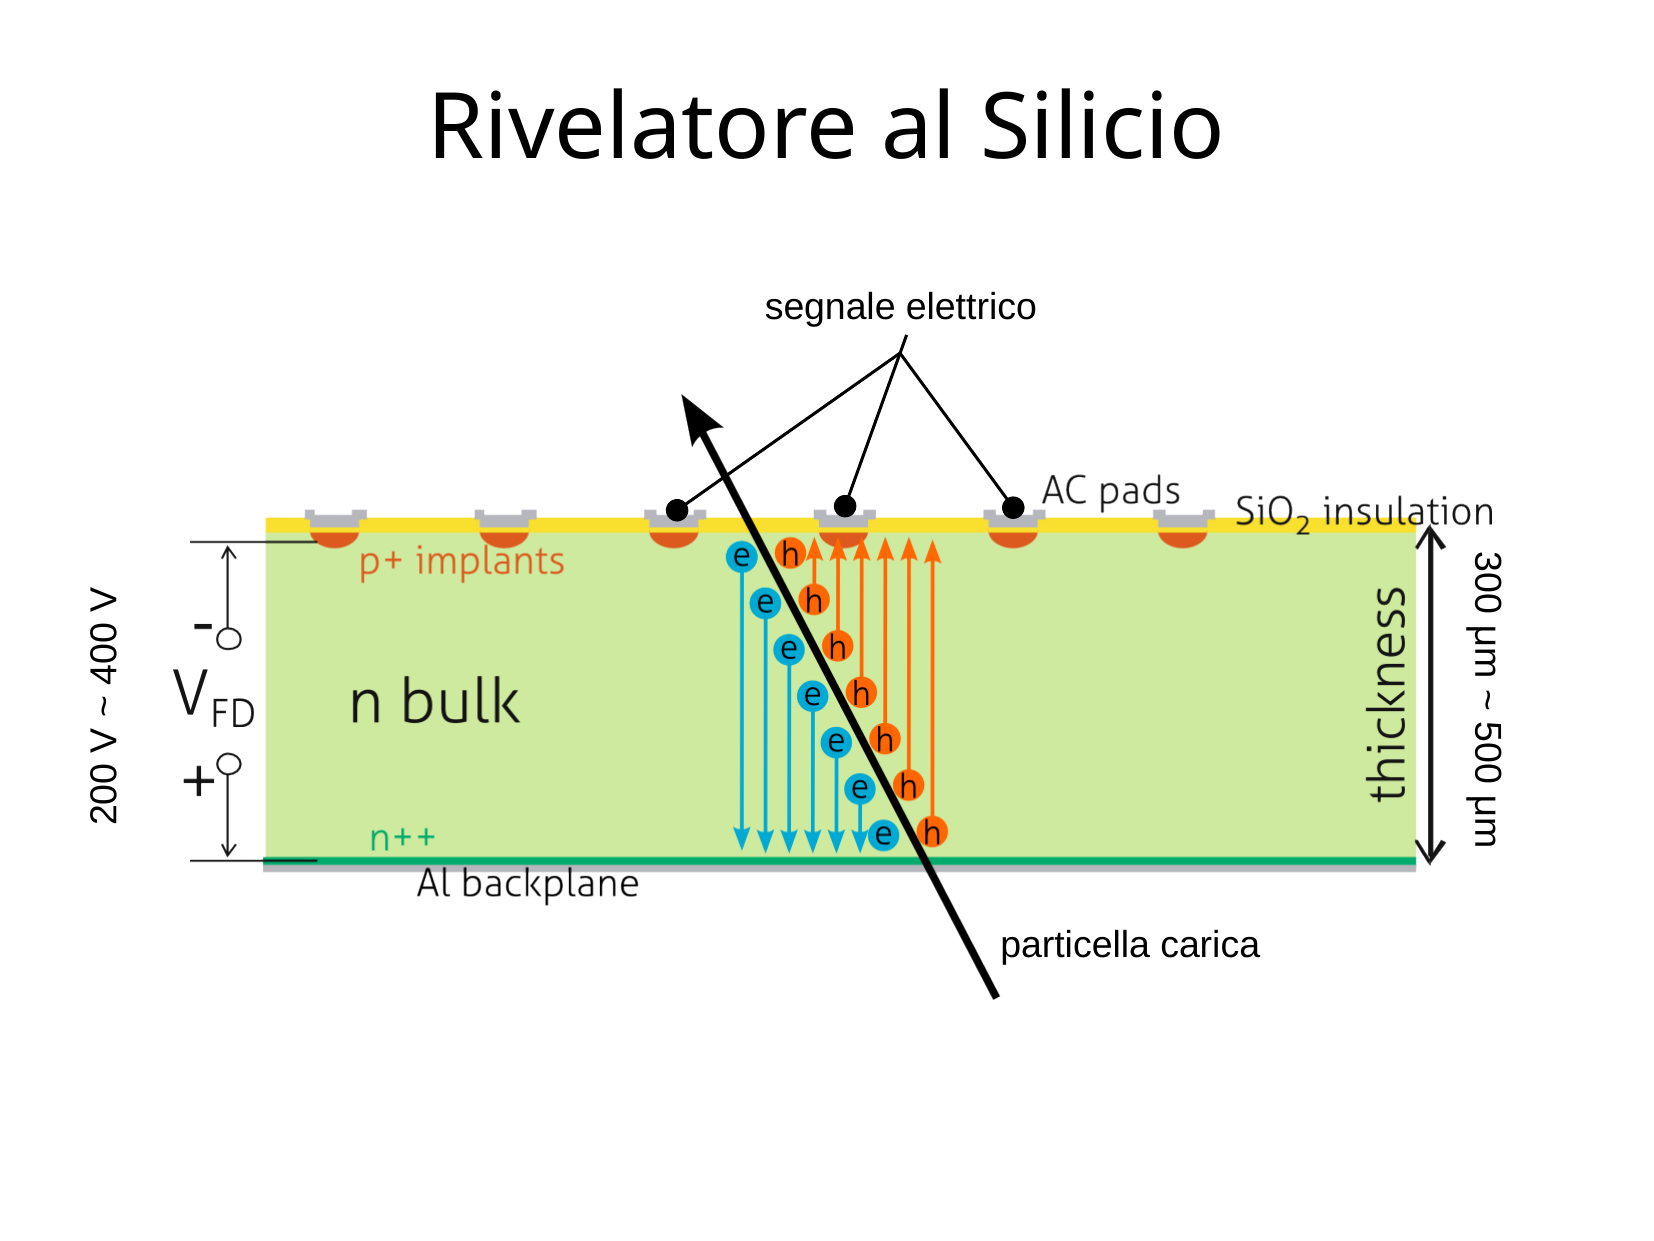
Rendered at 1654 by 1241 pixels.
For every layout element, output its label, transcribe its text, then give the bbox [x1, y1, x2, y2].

text_box segnale elettrico [750, 278, 1052, 335]
text_box 200 V ~ 400 V [75, 572, 132, 841]
picture [173, 394, 1492, 1002]
text_box particella carica [985, 915, 1276, 973]
title Rivelatore al Silicio [82, 19, 1571, 227]
text_box 300 μm ~ 500 μm [1464, 536, 1523, 862]
